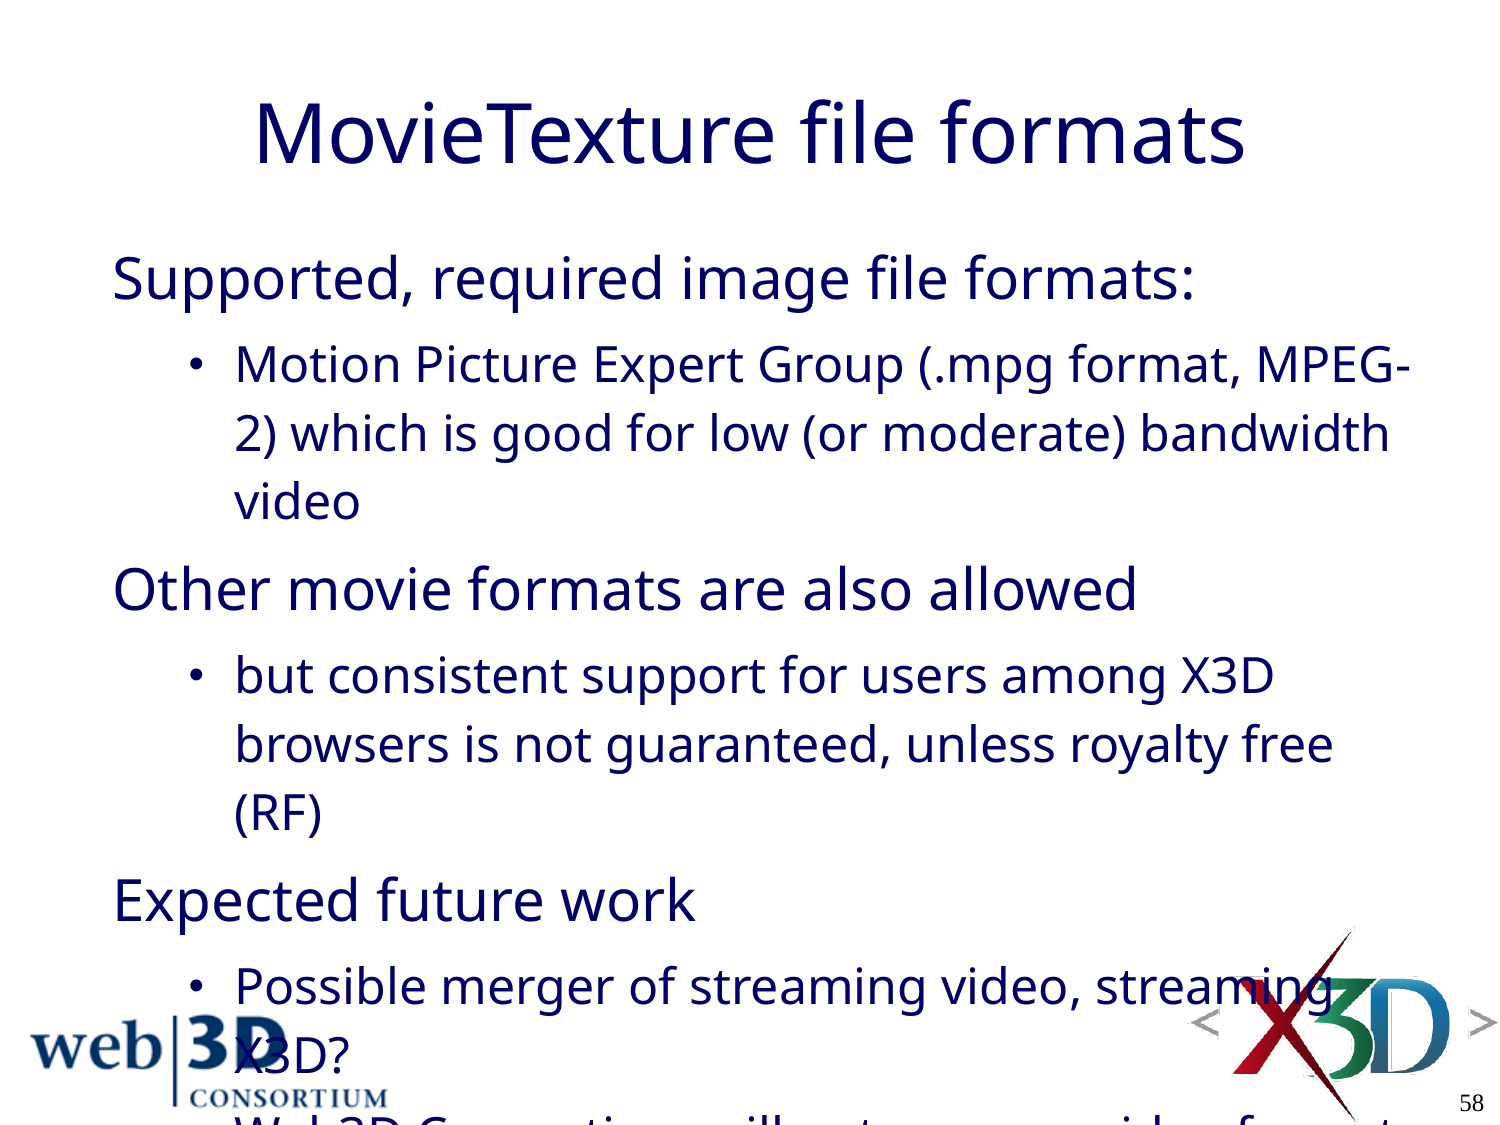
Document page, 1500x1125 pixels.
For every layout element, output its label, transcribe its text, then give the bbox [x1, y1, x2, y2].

picture [1187, 926, 1500, 1125]
title MovieTexture file formats [112, 37, 1388, 226]
picture [12, 998, 413, 1118]
list Supported, required image file formats: Motion Picture Expert Group (.mpg format, MPEG-2) which is good for low (or moderate) bandwidth video Other movie formats are also allowed but consistent support for users among X3D browsers is not guaranteed, unless royalty free (RF) Expected future work Possible merger of streaming video, streaming X3D? Web3D Consortium will not approve video formats for Web use by X3D unless they are royalty free Related efforts: World Wide Web Consortium [112, 237, 1426, 1023]
